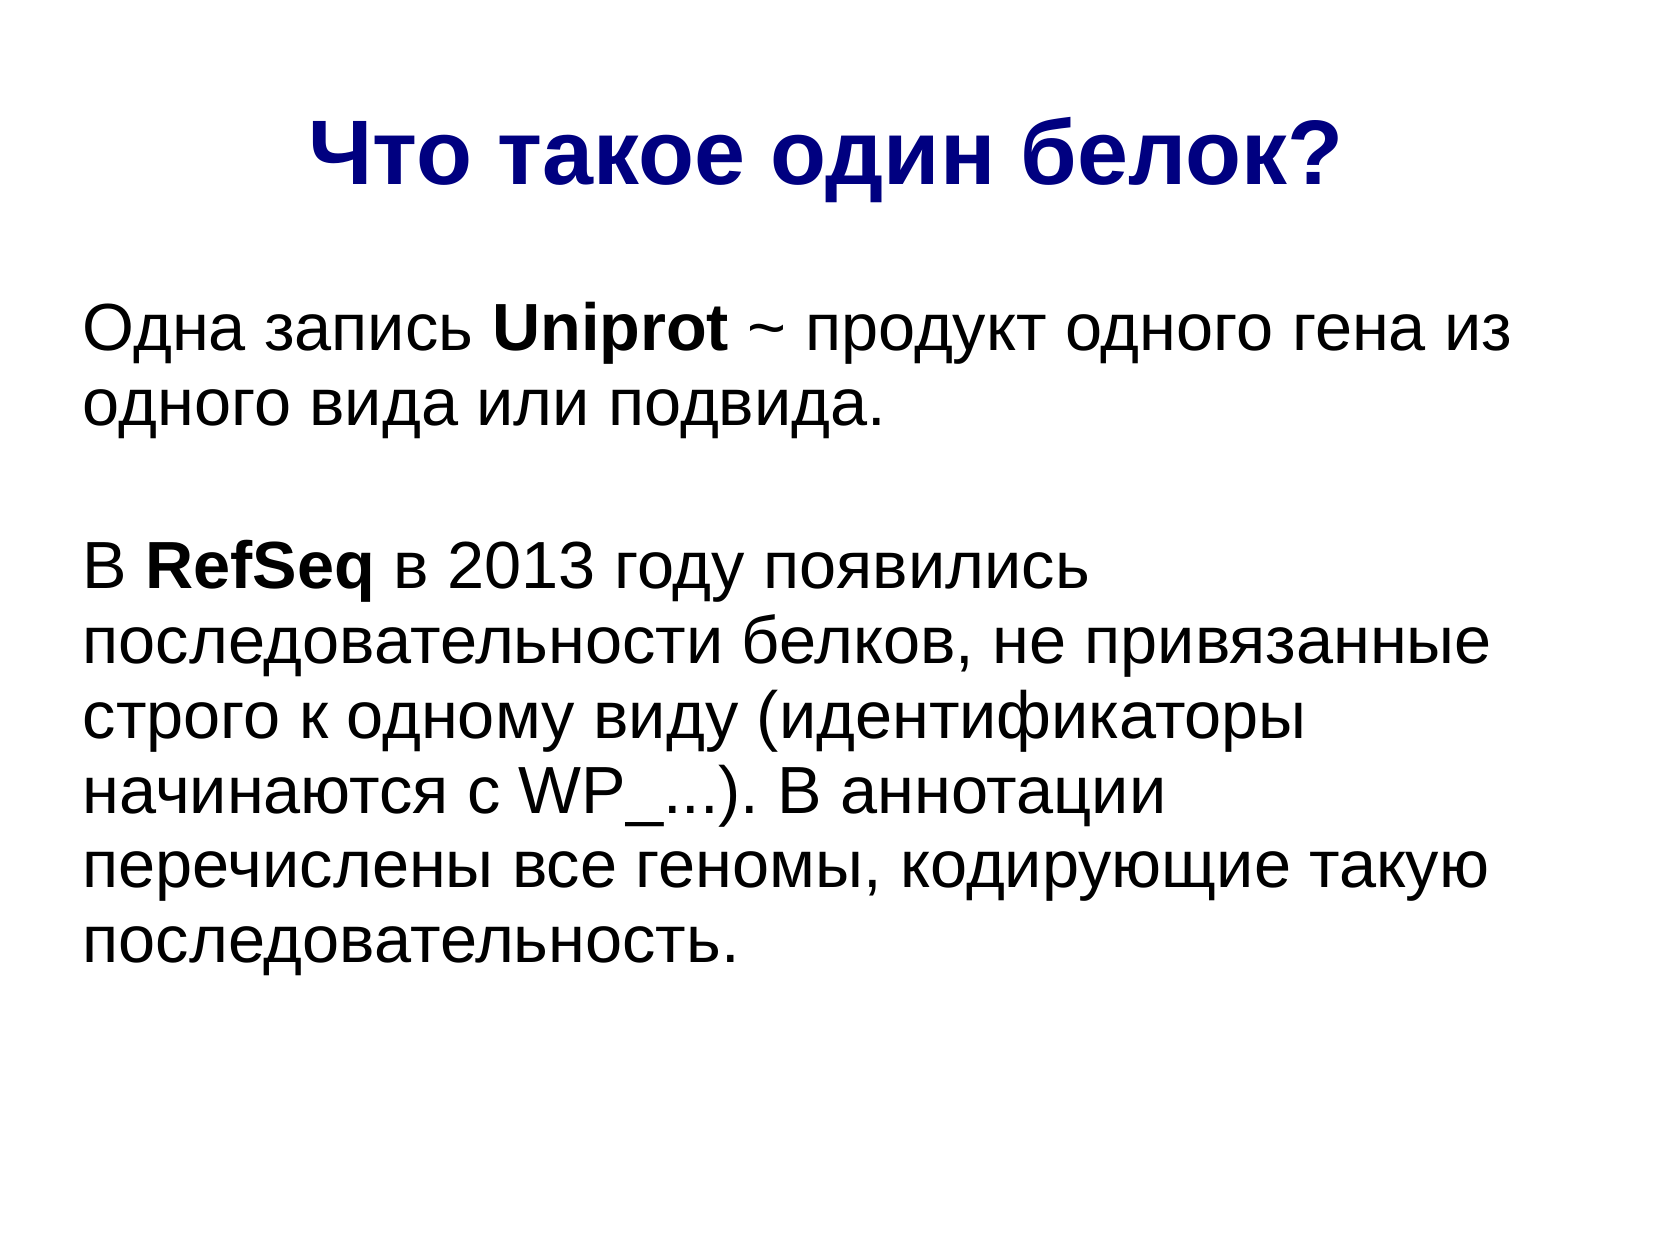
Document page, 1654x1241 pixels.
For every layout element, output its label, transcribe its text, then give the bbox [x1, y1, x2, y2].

title Что такое один белок? [82, 49, 1571, 257]
list Одна запись Uniprot ~ продукт одного гена из одного вида или подвида. В RefSeq в 2013 году появились последовательности белков, не привязанные строго к одному виду (идентификаторы начинаются с WP_...). В аннотации перечислены все геномы, кодирующие такую последовательность. [82, 290, 1571, 1010]
